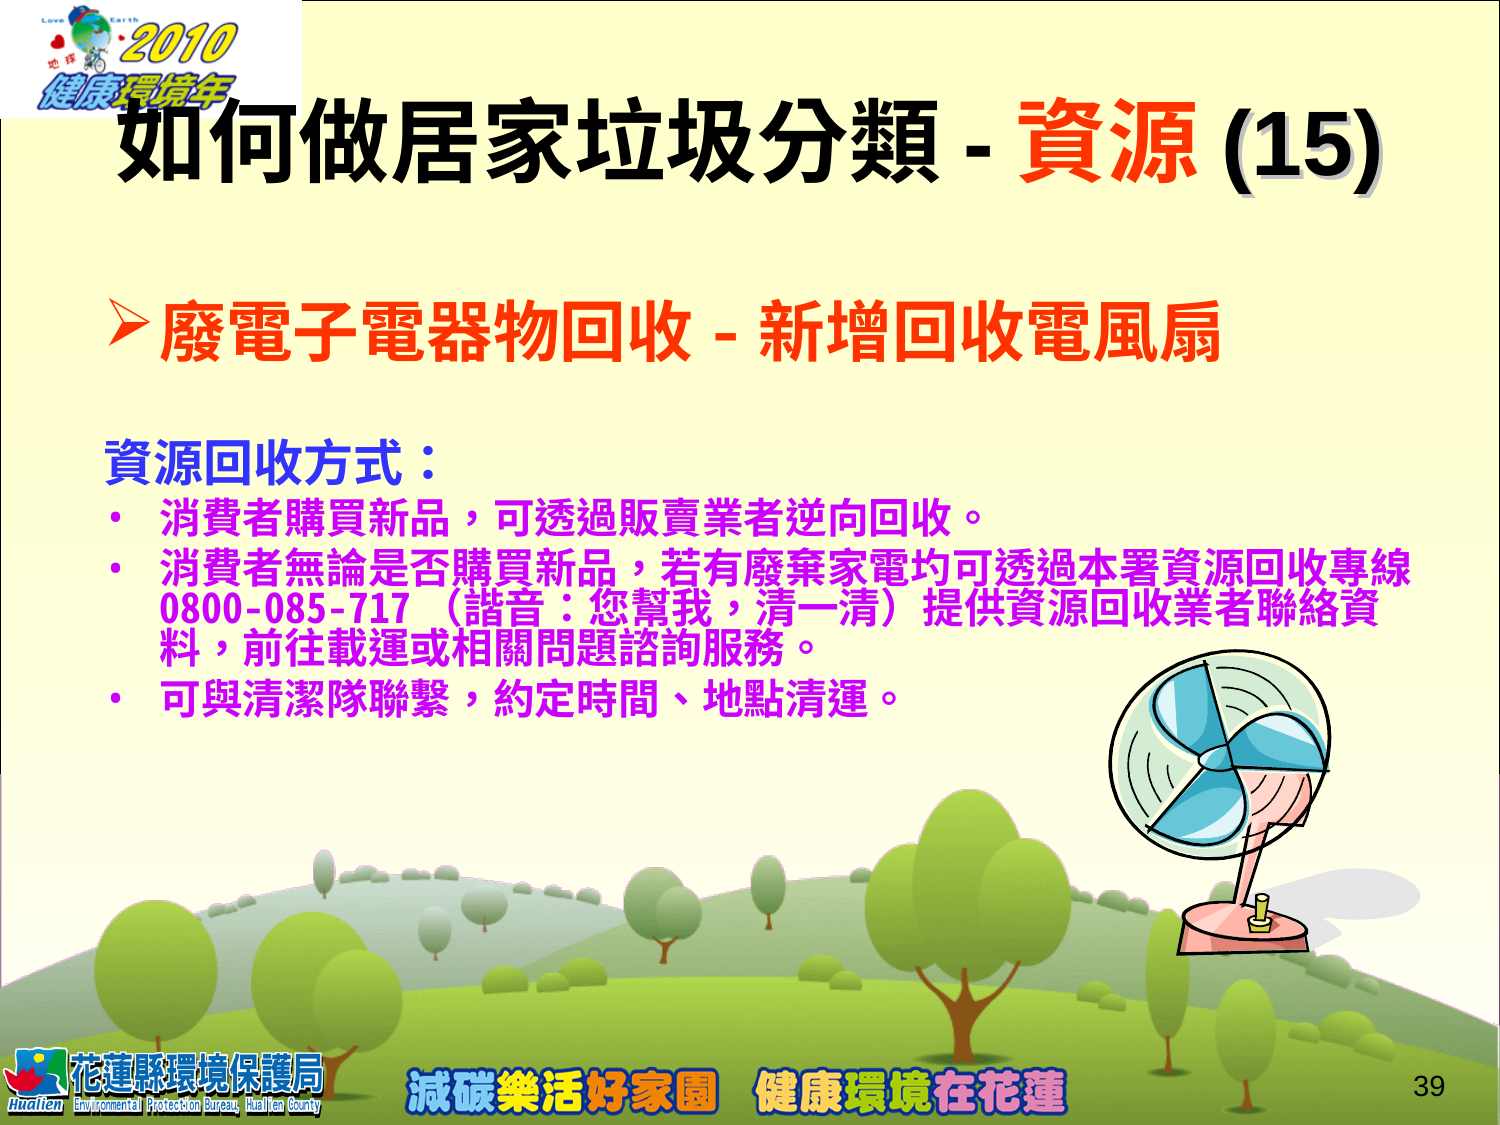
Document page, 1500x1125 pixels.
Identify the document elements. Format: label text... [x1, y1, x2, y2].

text_box 廢電子電器物回收-新增回收電風扇 資源回收方式： 消費者購買新品，可透過販賣業者逆向回收。 消費者無論是否購買新品，若有廢棄家電圴可透過本署資源回收專線0800-085-717（諧音：您幫我，清一清）提供資源回收業者聯絡資料，前往載運或相關問題諮詢服務。 可與清潔隊聯繫，約定時間、地點清運。 [88, 290, 1436, 894]
picture [0, 645, 1500, 1125]
title 如何做居家垃圾分類-資源(15) [75, 45, 1426, 233]
picture [0, 0, 302, 119]
